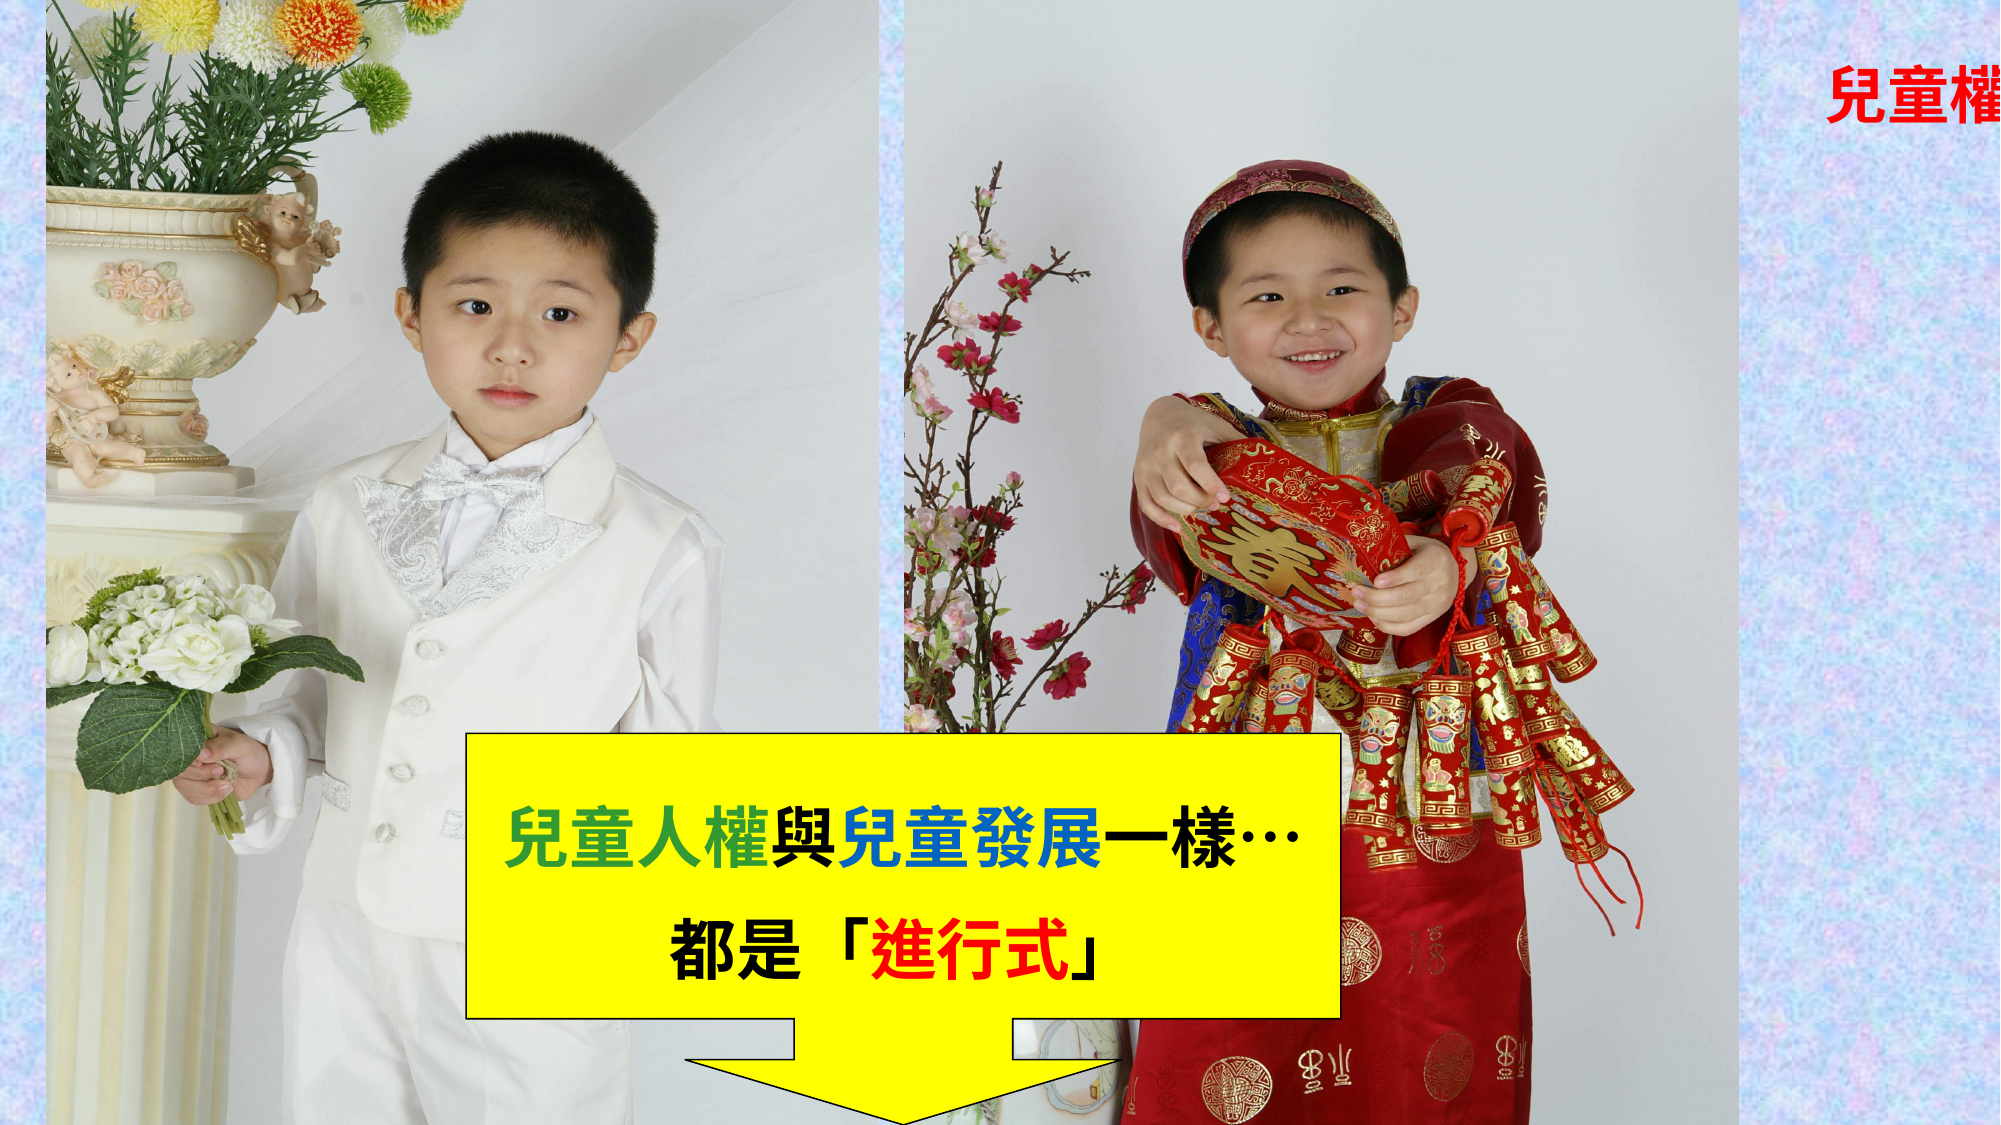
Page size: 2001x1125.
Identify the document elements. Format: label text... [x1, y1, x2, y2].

picture [0, 0, 2001, 1125]
text_box 兒童人權與兒童發展一樣… 都是「進行式」 [466, 733, 1341, 1125]
text_box 兒童權利的內涵與判斷標準是什麼？ [1810, 48, 1916, 1048]
